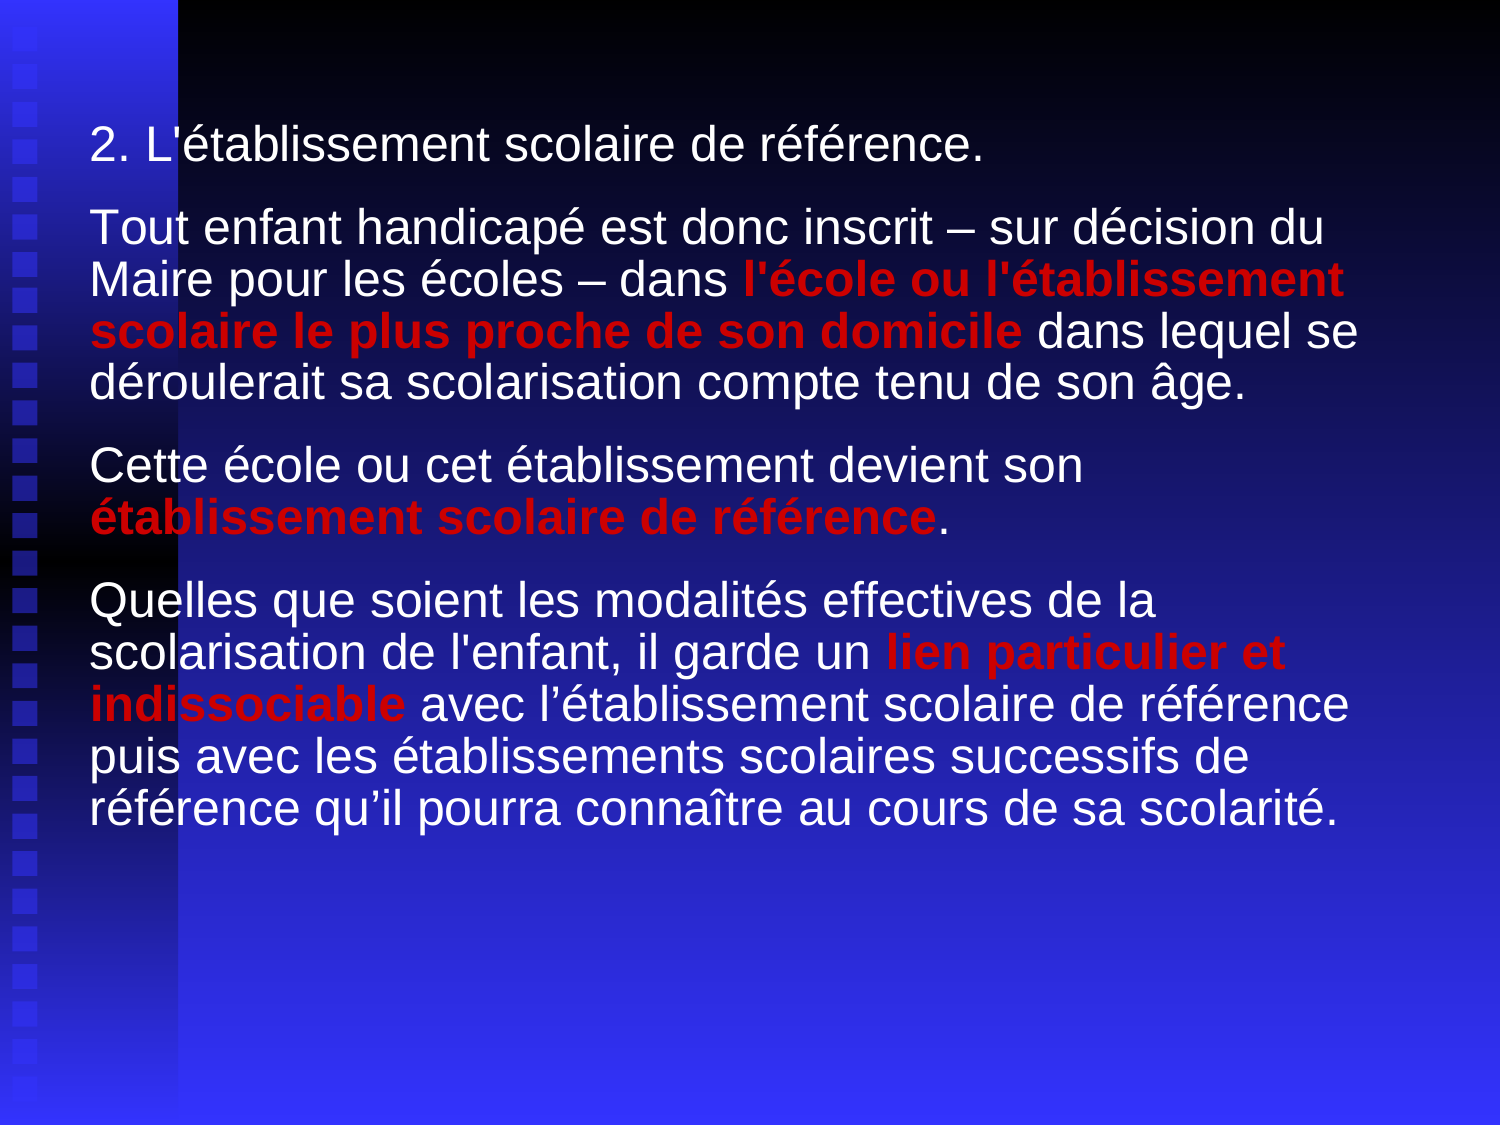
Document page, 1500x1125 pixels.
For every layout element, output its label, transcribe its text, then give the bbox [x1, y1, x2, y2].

text_box 2. L'établissement scolaire de référence. Tout enfant handicapé est donc inscrit – sur décision du Maire pour les écoles – dans l'école ou l'établissement scolaire le plus proche de son domicile dans lequel se déroulerait sa scolarisation compte tenu de son âge. Cette école ou cet établissement devient son établissement scolaire de référence. Quelles que soient les modalités effectives de la scolarisation de l'enfant, il garde un lien particulier et indissociable avec l’établissement scolaire de référence puis avec les établissements scolaires successifs de référence qu’il pourra connaître au cours de sa scolarité. [75, 112, 1426, 844]
